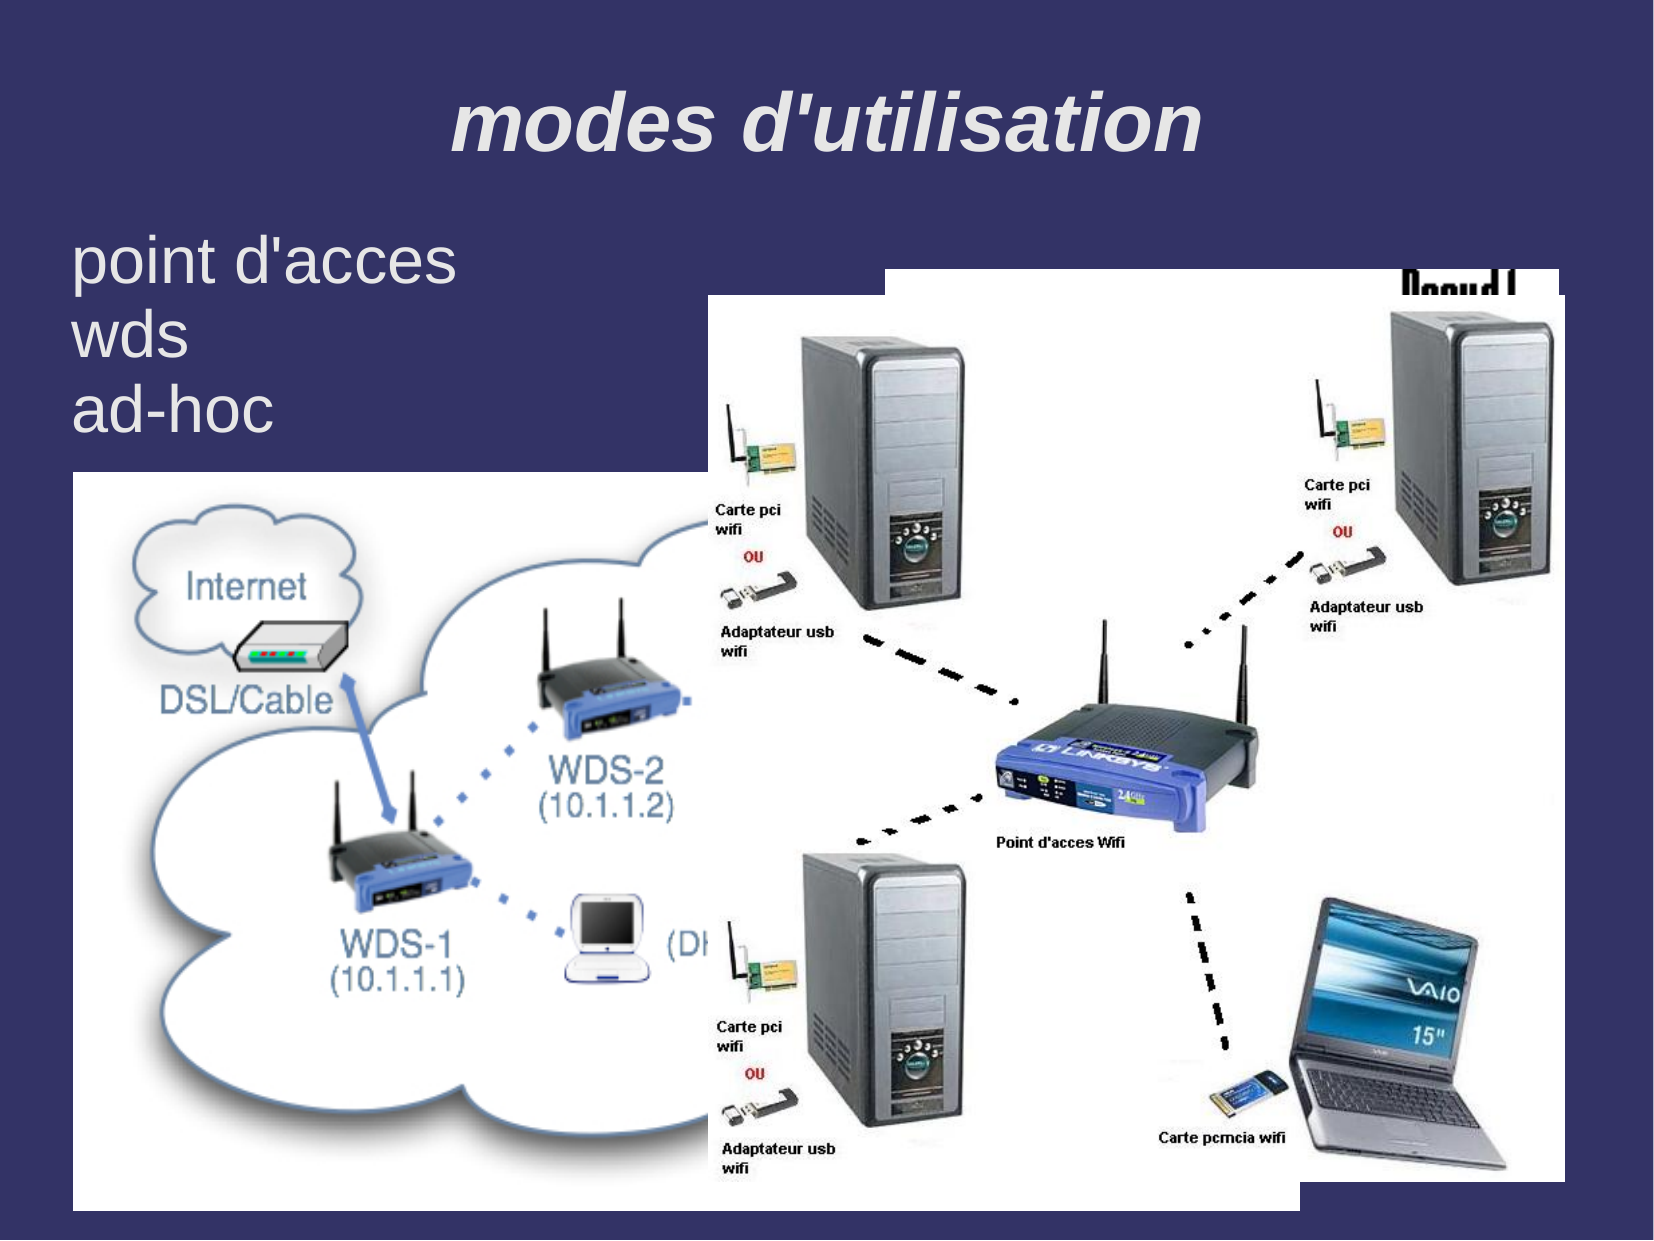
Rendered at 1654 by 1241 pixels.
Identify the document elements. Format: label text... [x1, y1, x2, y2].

list point d'acces wds ad-hoc [59, 222, 1388, 1004]
title modes d'utilisation [121, 19, 1534, 227]
picture [73, 269, 1565, 1211]
